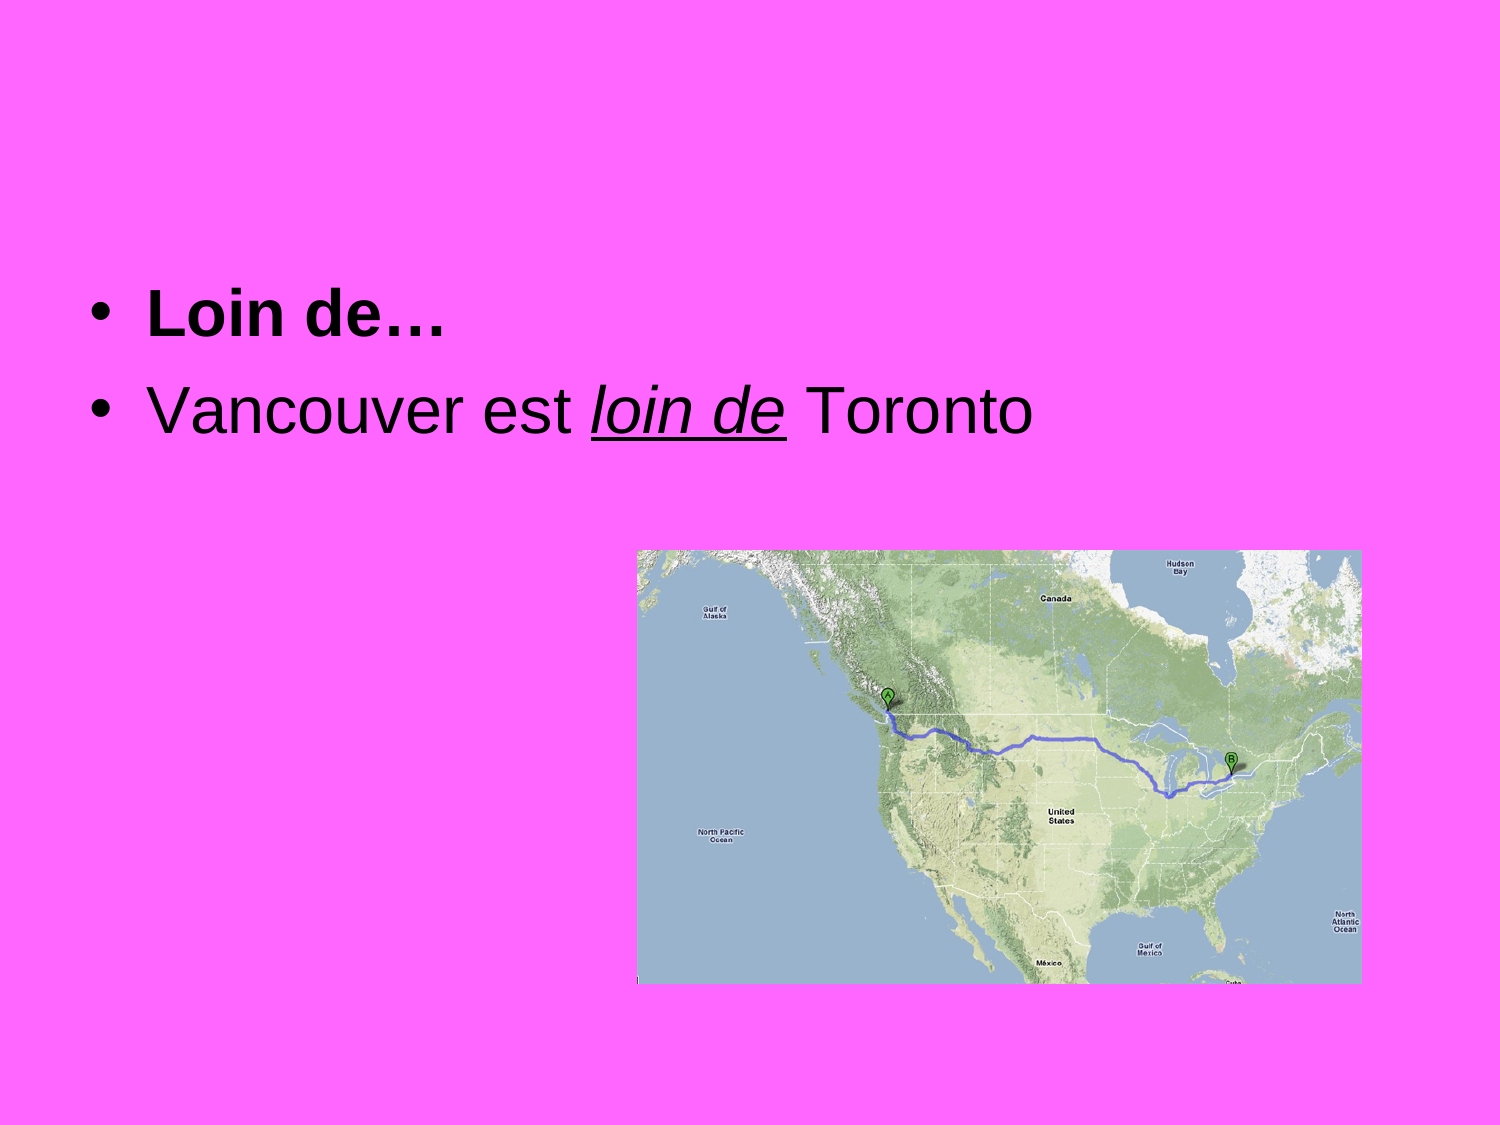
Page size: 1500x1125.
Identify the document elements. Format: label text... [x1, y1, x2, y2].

list Loin de… Vancouver est loin de Toronto [75, 262, 1426, 1006]
picture [637, 550, 1362, 984]
